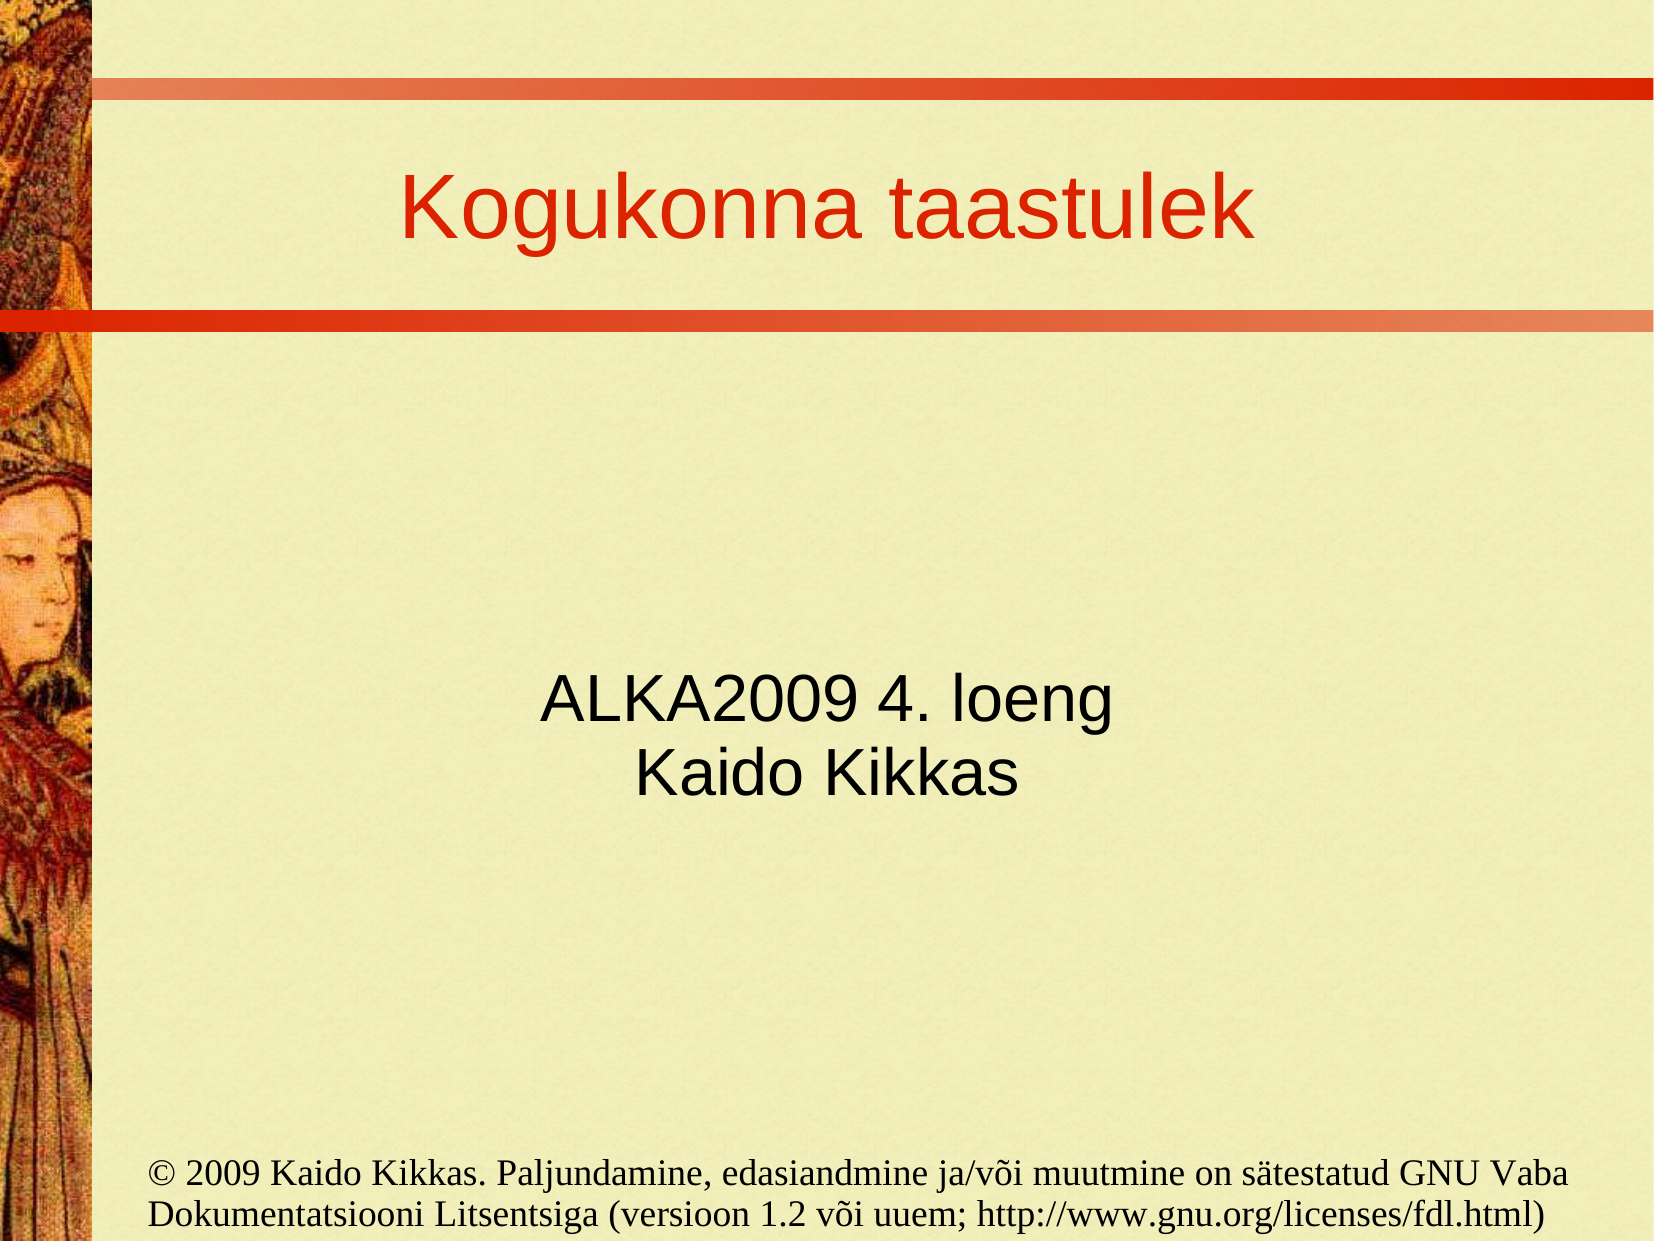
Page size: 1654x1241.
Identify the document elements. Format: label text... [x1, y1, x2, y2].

picture [0, 0, 1654, 310]
picture [0, 332, 1654, 1241]
title Kogukonna taastulek [121, 102, 1534, 311]
text_box © 2009 Kaido Kikkas. Paljundamine, edasiandmine ja/või muutmine on sätestatud GNU Vaba Dokumentatsiooni Litsentsiga (versioon 1.2 või uuem; http://www.gnu.org/licenses/fdl.html) [147, 1151, 1625, 1235]
text_box ALKA2009 4. loeng Kaido Kikkas [121, 344, 1534, 1127]
